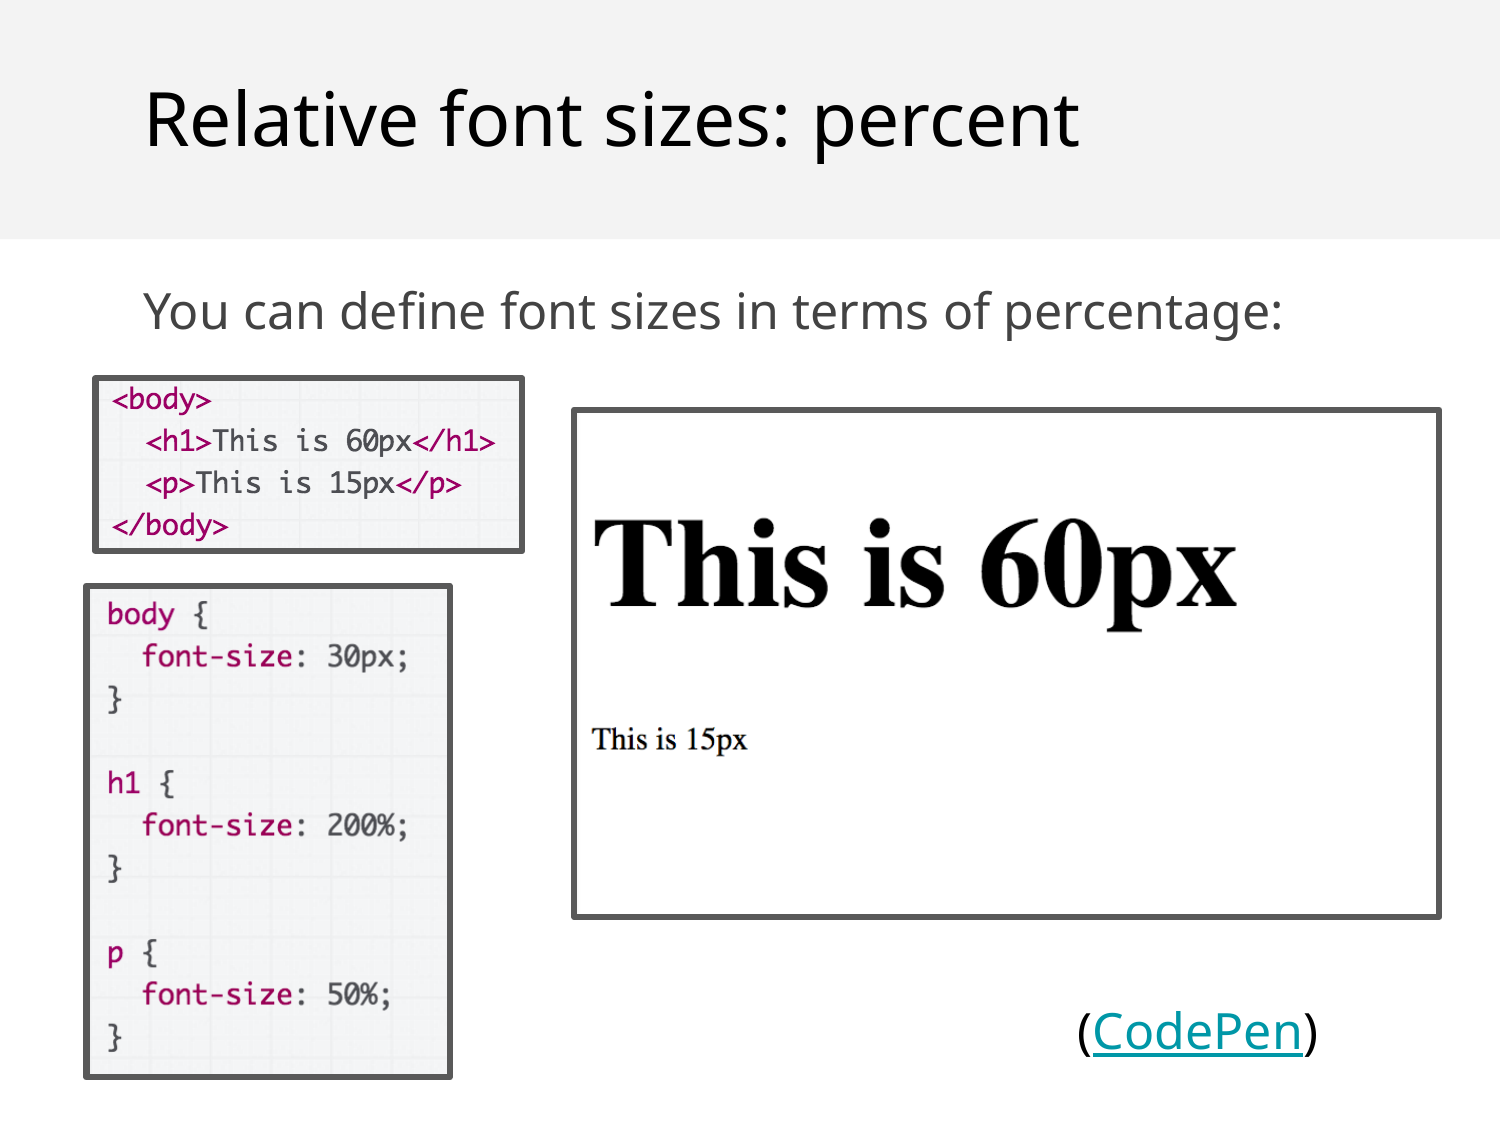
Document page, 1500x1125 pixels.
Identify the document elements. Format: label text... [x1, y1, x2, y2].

text_box (CodePen) [1062, 942, 1473, 1125]
picture [98, 381, 519, 548]
picture [89, 588, 447, 1075]
title Relative font sizes: percent [128, 56, 1372, 183]
list You can define font sizes in terms of percentage: [128, 255, 1372, 359]
picture [577, 412, 1437, 914]
